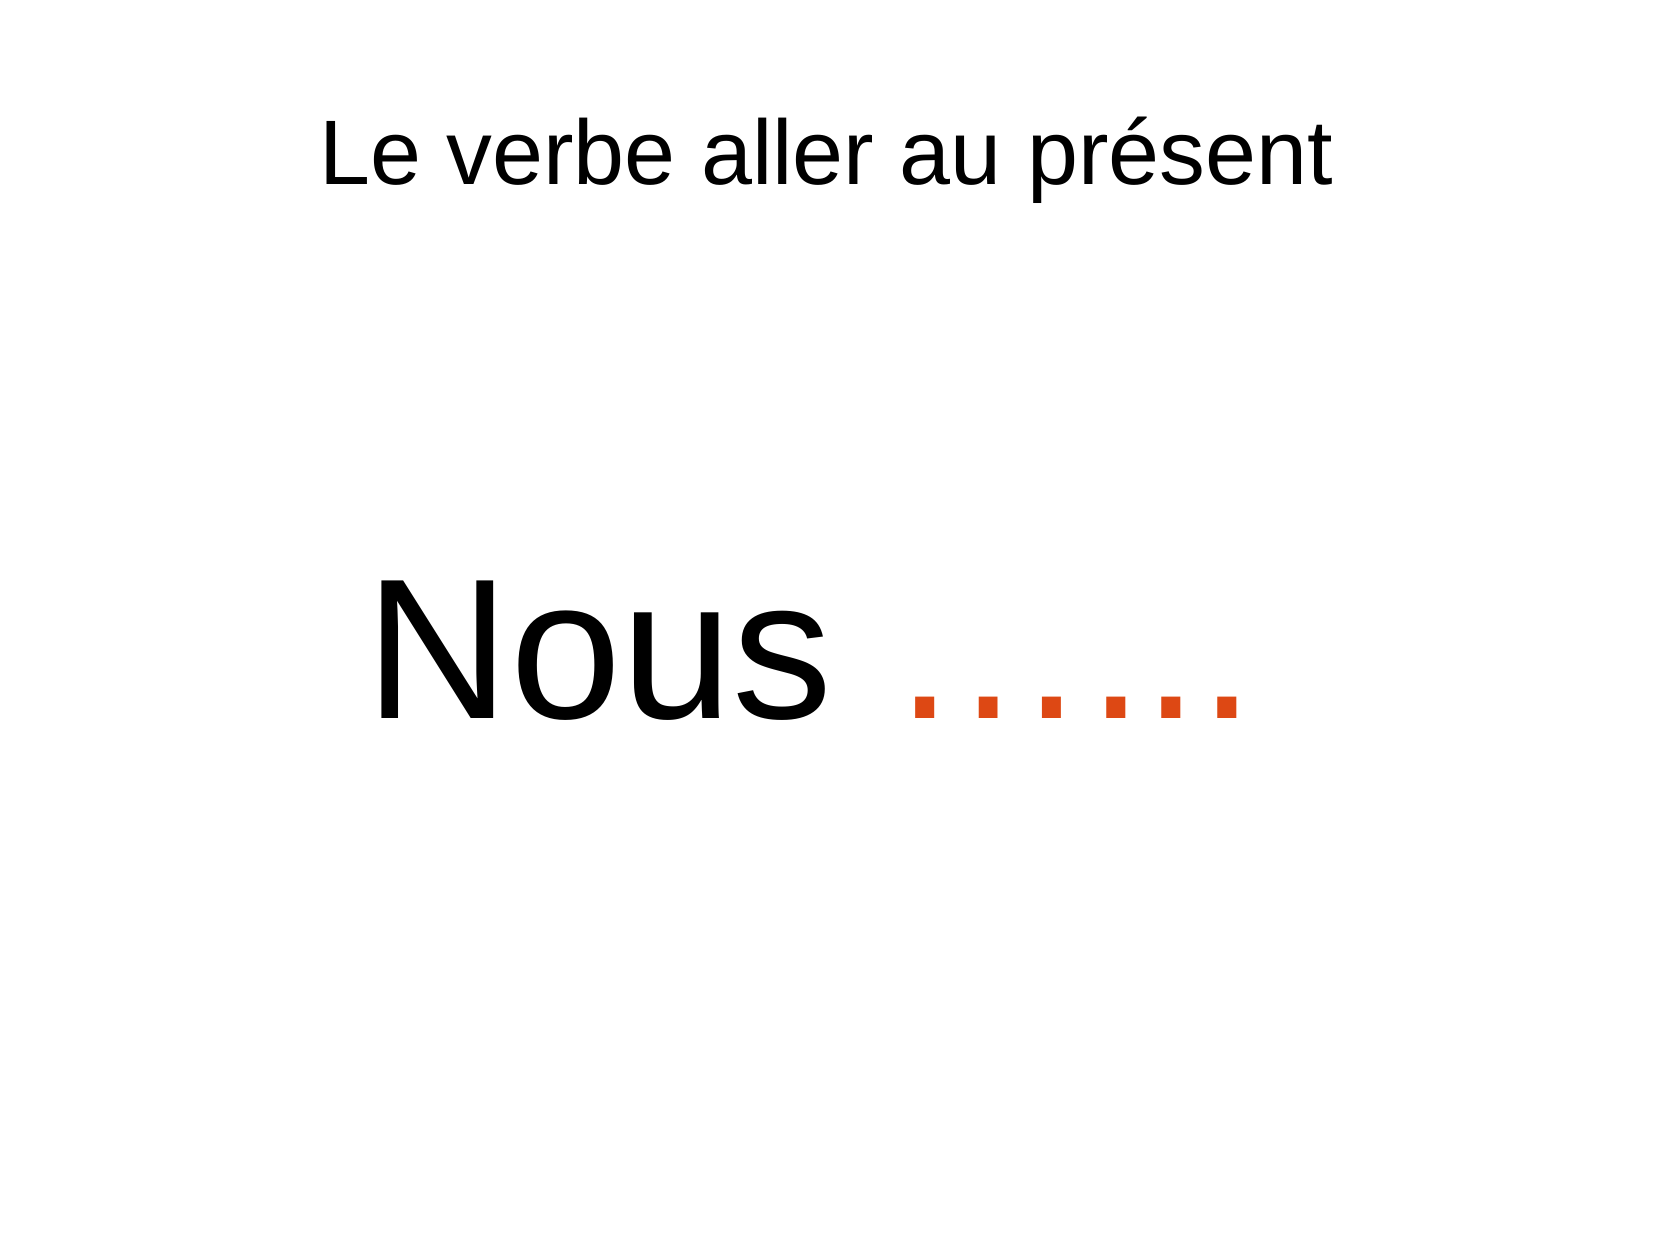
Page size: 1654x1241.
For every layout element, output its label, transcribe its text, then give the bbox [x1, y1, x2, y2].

title Le verbe aller au présent [82, 49, 1571, 257]
subtitle Nous …... [82, 290, 1538, 1010]
